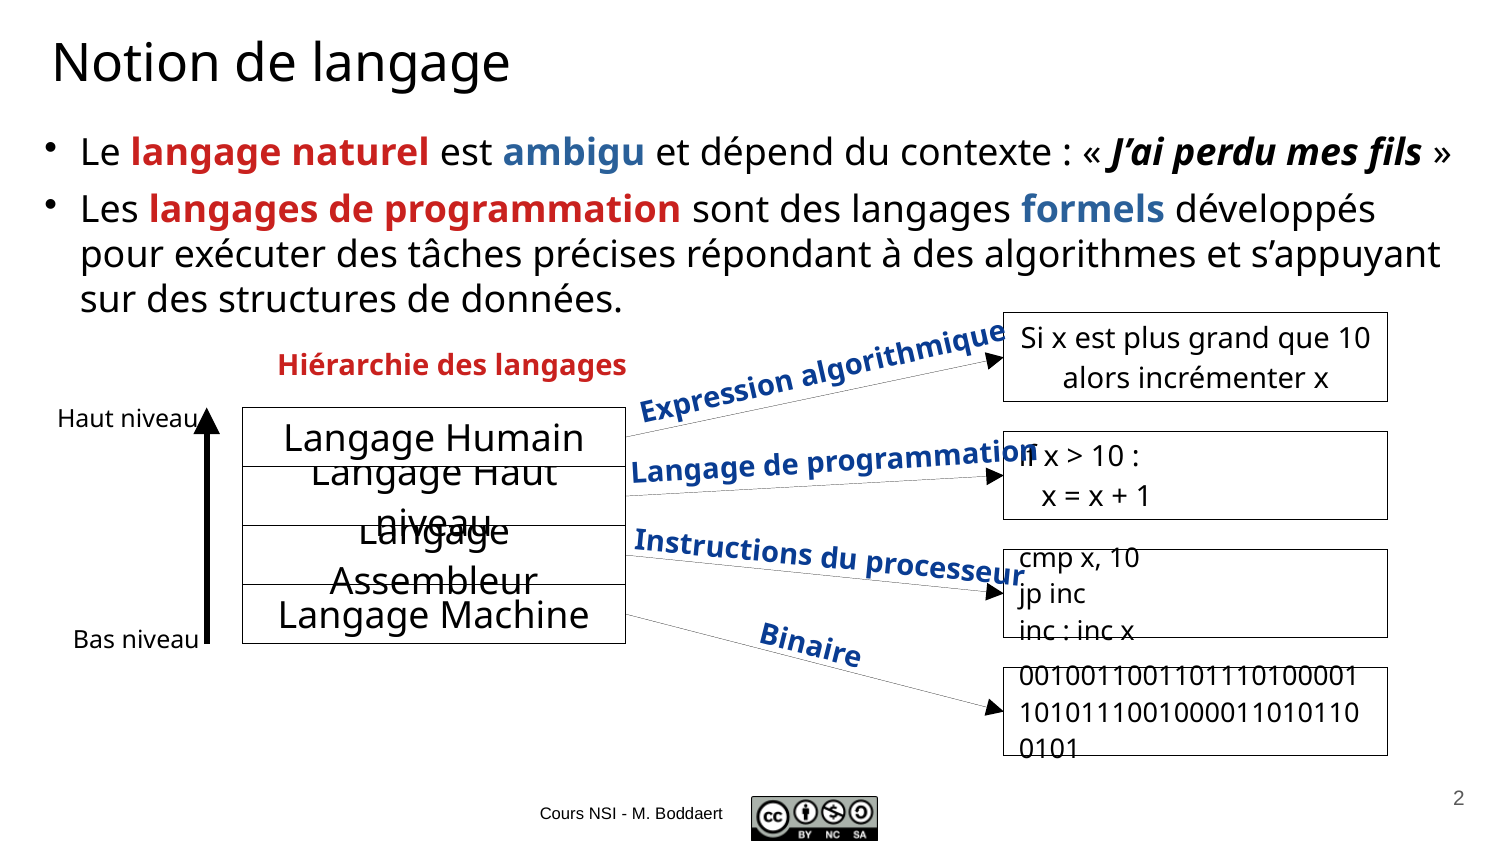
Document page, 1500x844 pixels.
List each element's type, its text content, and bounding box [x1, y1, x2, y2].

text_box cmp x, 10 jp inc inc : inc x [1003, 549, 1388, 638]
text_box Si x est plus grand que 10 alors incrémenter x [1003, 312, 1388, 402]
text_box Hiérarchie des langages [262, 336, 615, 386]
text_box if x > 10 : x = x + 1 [1003, 431, 1388, 520]
text_box Bas niveau [58, 614, 207, 658]
text_box Haut niveau [42, 393, 207, 438]
text_box Expression algorithmique [619, 305, 997, 438]
text_box Langage Haut niveau [242, 467, 626, 526]
text_box Instructions du processeur [618, 509, 1013, 596]
text_box Langage Assembleur [242, 526, 626, 585]
picture [751, 796, 878, 841]
text_box Binaire [741, 601, 876, 681]
text_box 001001100110111010000110101110010000110101100101 [1003, 667, 1388, 756]
title Notion de langage [51, 13, 1449, 108]
text_box Langage de programmation [614, 422, 1016, 495]
slide_number <numéro> [1389, 764, 1480, 830]
text_box Le langage naturel est ambigu et dépend du contexte : « J’ai perdu mes fils » Les langages de programmation sont des langages formels développés pour exécuter des tâches précises répondant à des algorithmes et s’appuyant sur des structures de données. [29, 120, 1477, 760]
text_box Langage Humain [242, 407, 626, 467]
text_box Langage Machine [242, 585, 626, 644]
